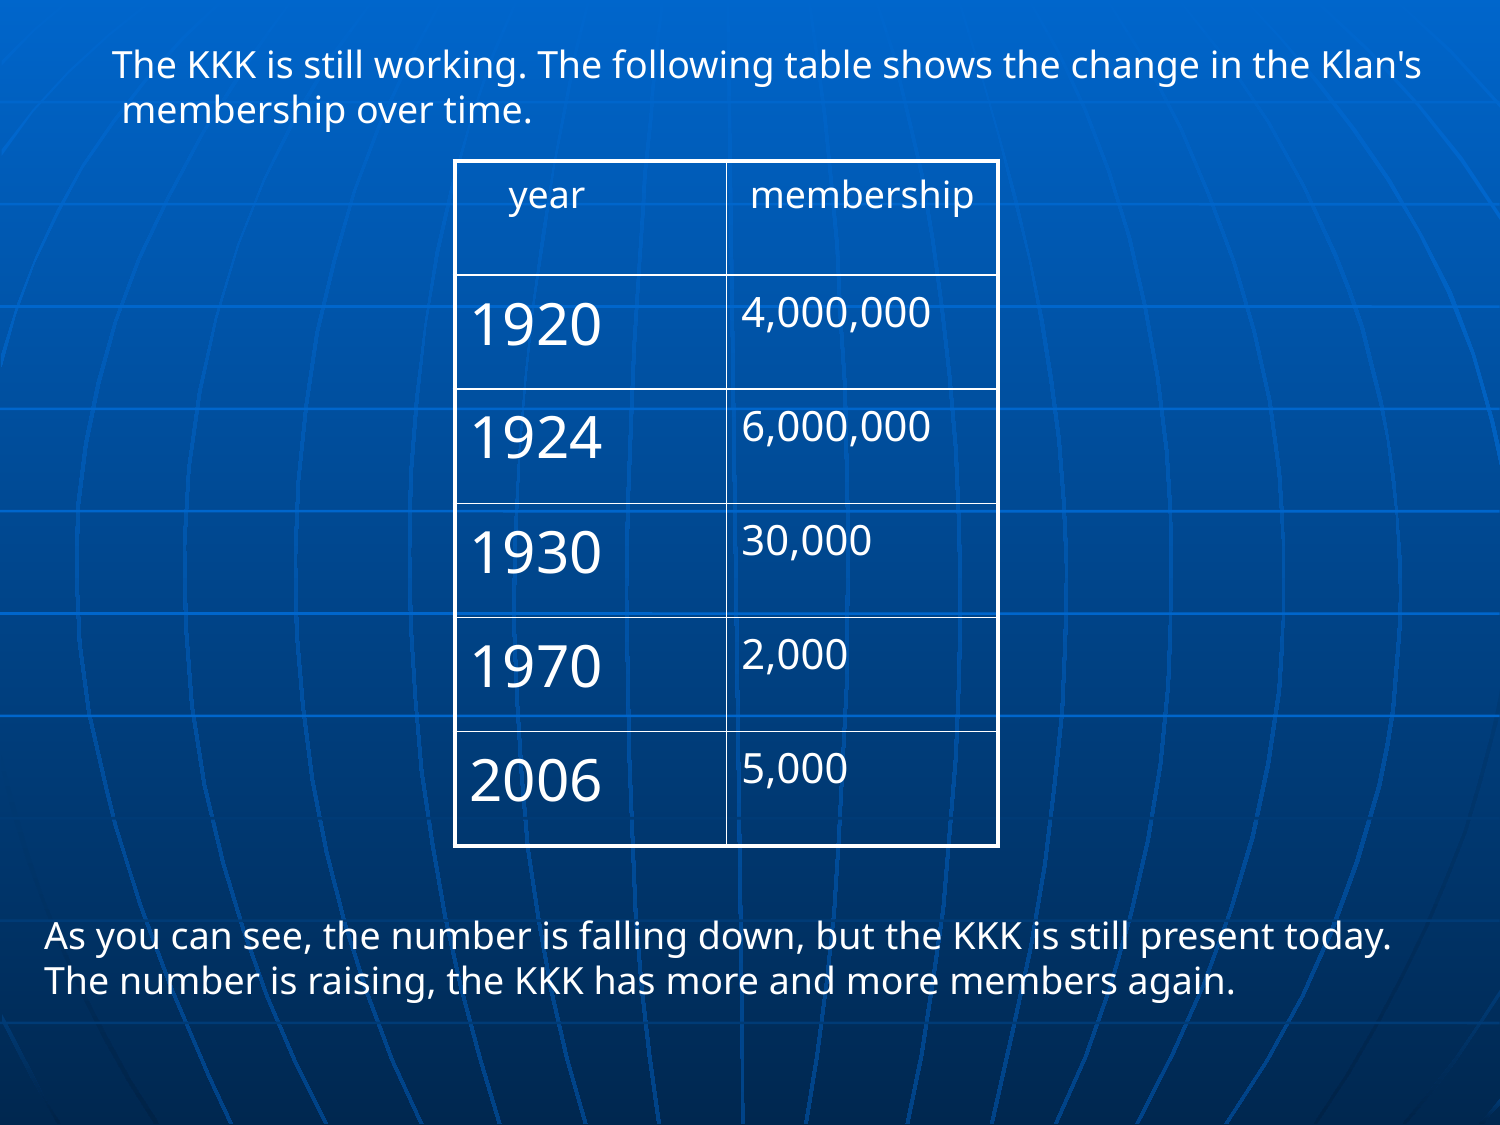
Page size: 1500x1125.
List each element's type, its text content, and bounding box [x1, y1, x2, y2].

table_header year [457, 163, 726, 274]
text_box As you can see, the number is falling down, but the KKK is still present today. The number is raising, the KKK has more and more members again. [29, 904, 1474, 1010]
table_cell 1970 [457, 618, 726, 731]
table_cell 1924 [457, 390, 726, 503]
table_header membership [727, 163, 996, 274]
table_cell 2,000 [727, 618, 996, 731]
table_cell 30,000 [727, 504, 996, 617]
table_cell 6,000,000 [727, 390, 996, 503]
table_cell 5,000 [727, 732, 996, 844]
table_cell 1930 [457, 504, 726, 617]
table_cell 4,000,000 [727, 276, 996, 388]
table_cell 1920 [457, 276, 726, 388]
text_box The KKK is still working. The following table shows the change in the Klan's membership over time. [97, 33, 1447, 139]
table_cell 2006 [457, 732, 726, 844]
